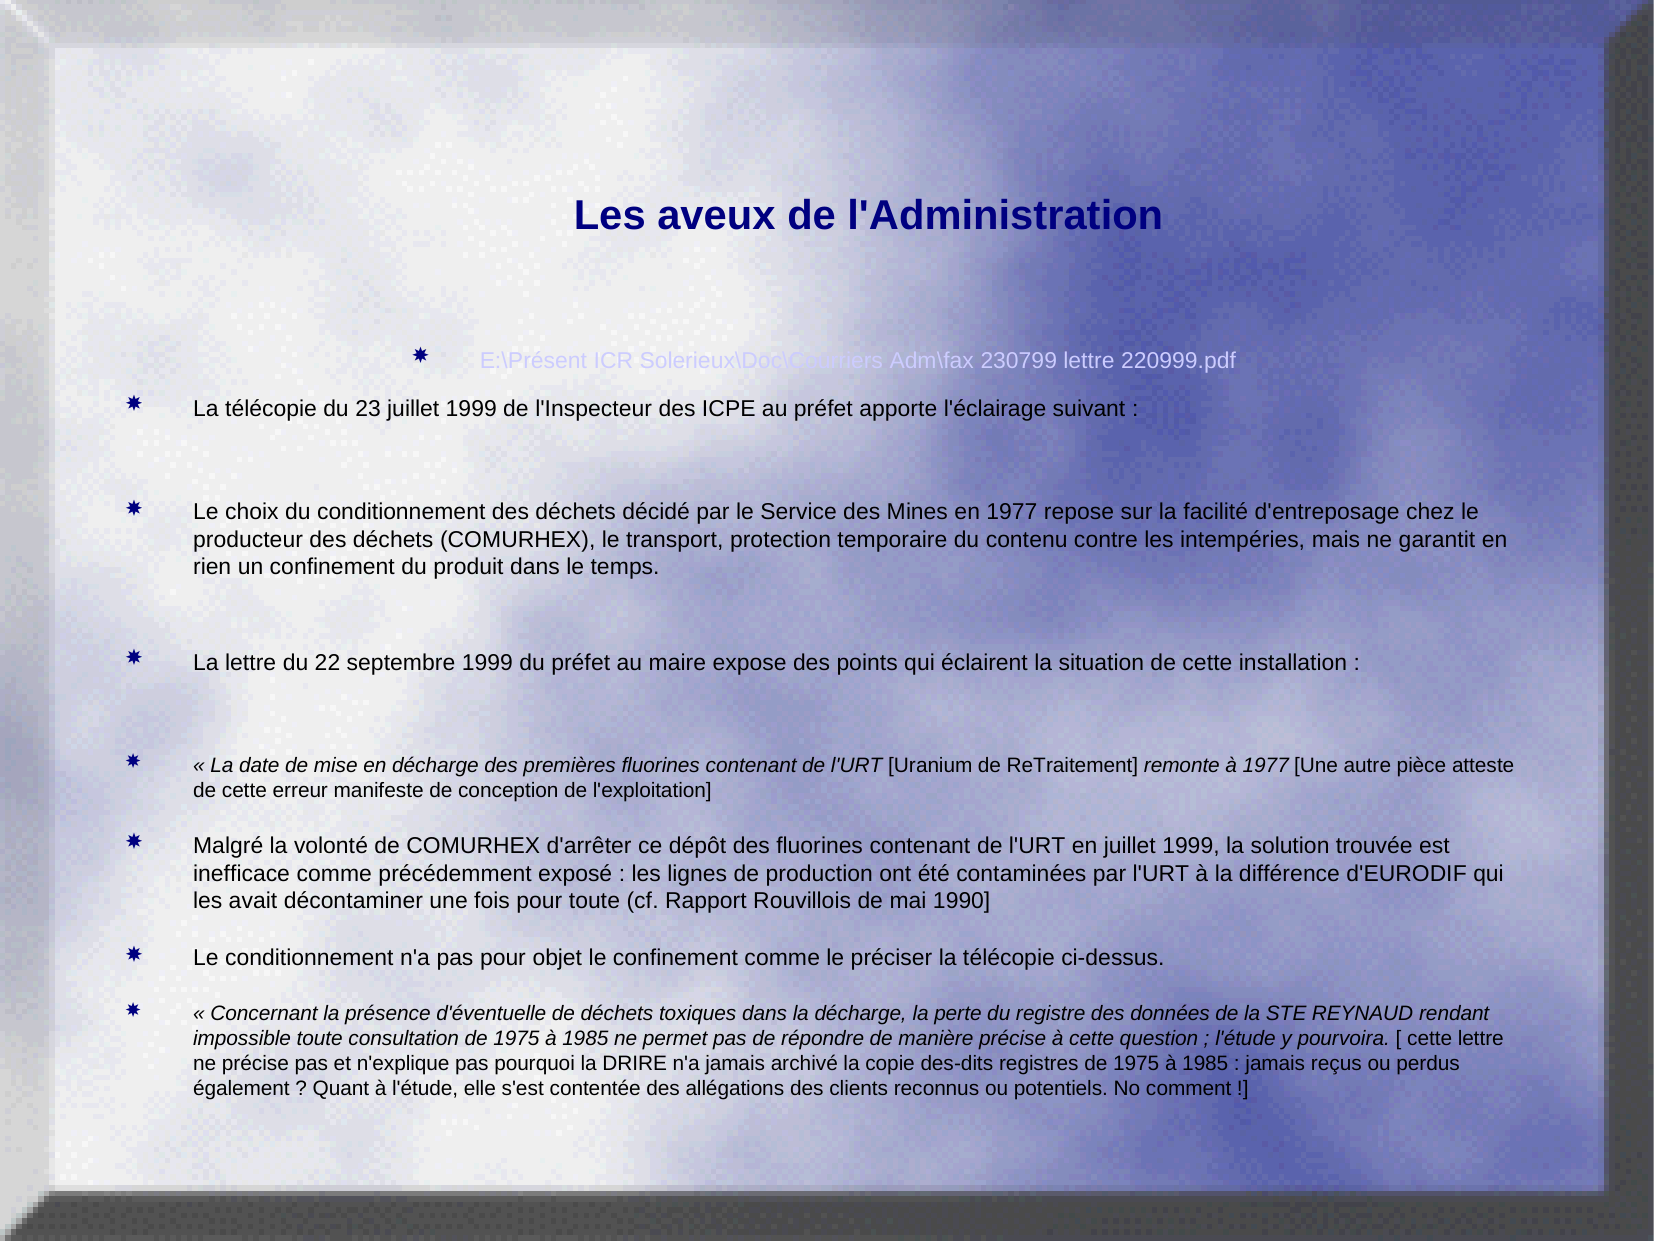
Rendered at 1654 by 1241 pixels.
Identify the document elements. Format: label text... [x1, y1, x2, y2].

list E:\Présent ICR Solerieux\Doc\Courriers Adm\fax 230799 lettre 220999.pdf La télécopie du 23 juillet 1999 de l'Inspecteur des ICPE au préfet apporte l'éclairage suivant : Le choix du conditionnement des déchets décidé par le Service des Mines en 1977 repose sur la facilité d'entreposage chez le producteur des déchets (COMURHEX), le transport, protection temporaire du contenu contre les intempéries, mais ne garantit en rien un confinement du produit dans le temps. La lettre du 22 septembre 1999 du préfet au maire expose des points qui éclairent la situation de cette installation : « La date de mise en décharge des premières fluorines contenant de l'URT [Uranium de ReTraitement] remonte à 1977 [Une autre pièce atteste de cette erreur manifeste de conception de l'exploitation] Malgré la volonté de COMURHEX d'arrêter ce dépôt des fluorines contenant de l'URT en juillet 1999, la solution trouvée est inefficace comme précédemment exposé : les lignes de production ont été contaminées par l'URT à la différence d'EURODIF qui les avait décontaminer une fois pour toute (cf. Rapport Rouvillois de mai 1990] Le conditionnement n'a pas pour objet le confinement comme le préciser la télécopie ci-dessus. « Concernant la présence d'éventuelle de déchets toxiques dans la décharge, la perte du registre des données de la STE REYNAUD rendant impossible toute consultation de 1975 à 1985 ne permet pas de répondre de manière précise à cette question ; l'étude y pourvoira. [ cette lettre ne précise pas et n'explique pas pourquoi la DRIRE n'a jamais archivé la copie des-dits registres de 1975 à 1985 : jamais reçus ou perdus également ? Quant à l'étude, elle s'est contentée des allégations des clients reconnus ou potentiels. No comment !] [118, 354, 1524, 1101]
picture [0, 0, 1654, 1241]
title Les aveux de l'Administration [201, 120, 1536, 321]
